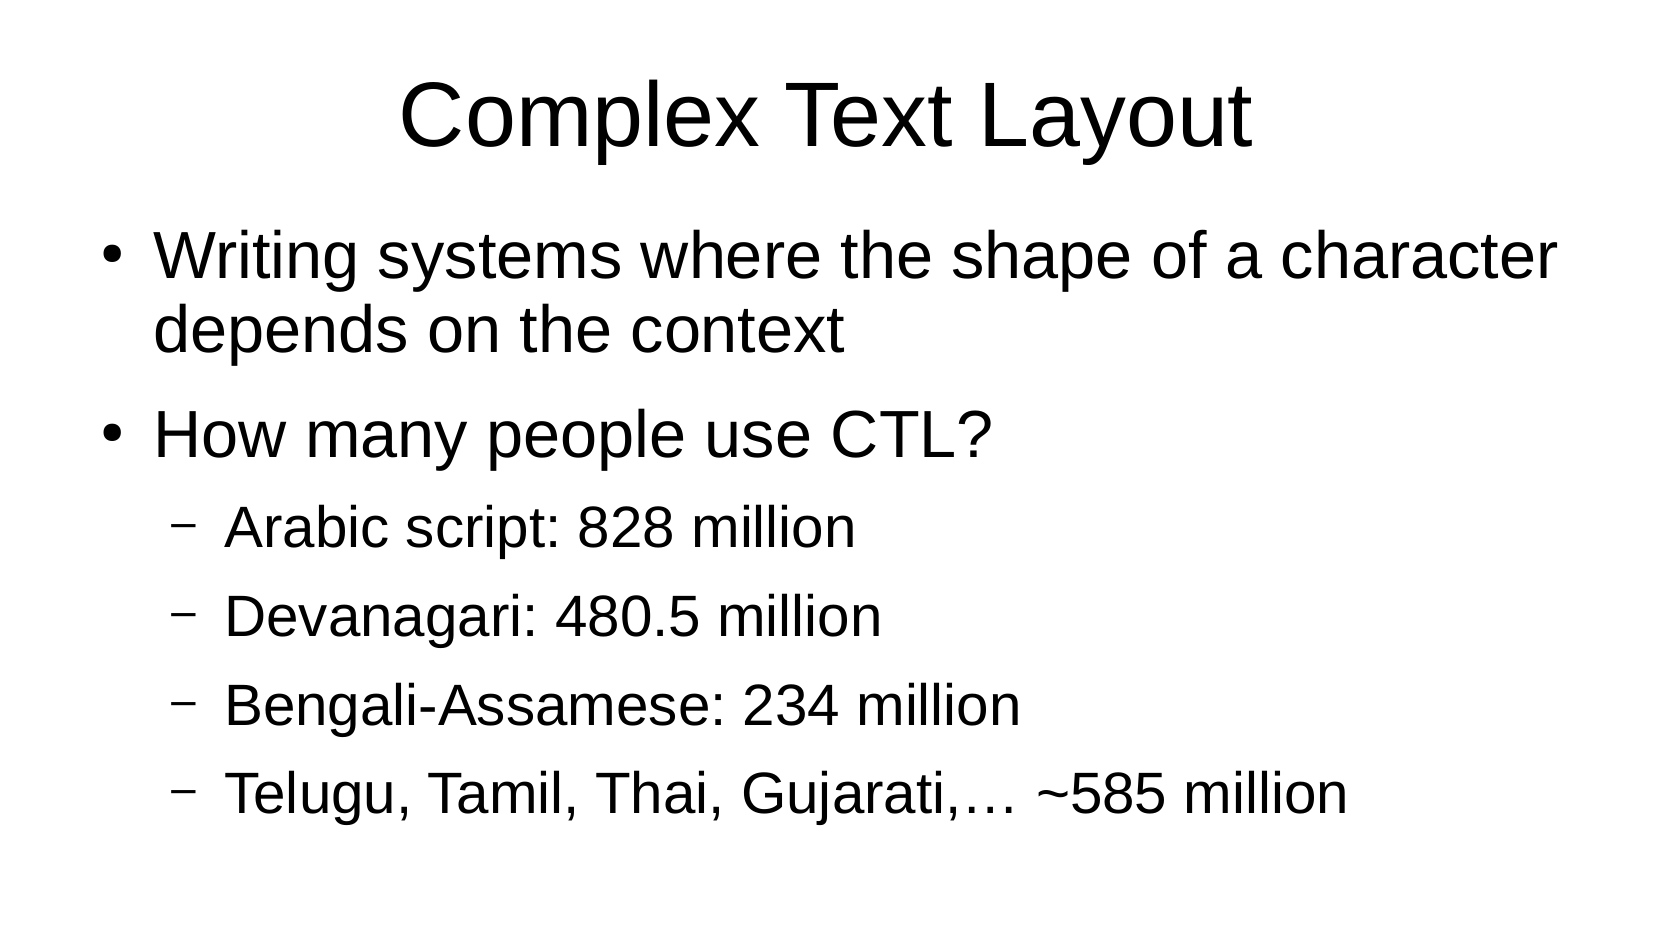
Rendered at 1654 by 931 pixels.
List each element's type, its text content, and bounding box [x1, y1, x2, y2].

list Writing systems where the shape of a character depends on the context How many people use CTL? Arabic script: 828 million Devanagari: 480.5 million Bengali-Assamese: 234 million Telugu, Tamil, Thai, Gujarati,… ~585 million [82, 217, 1571, 901]
title Complex Text Layout [82, 37, 1571, 193]
